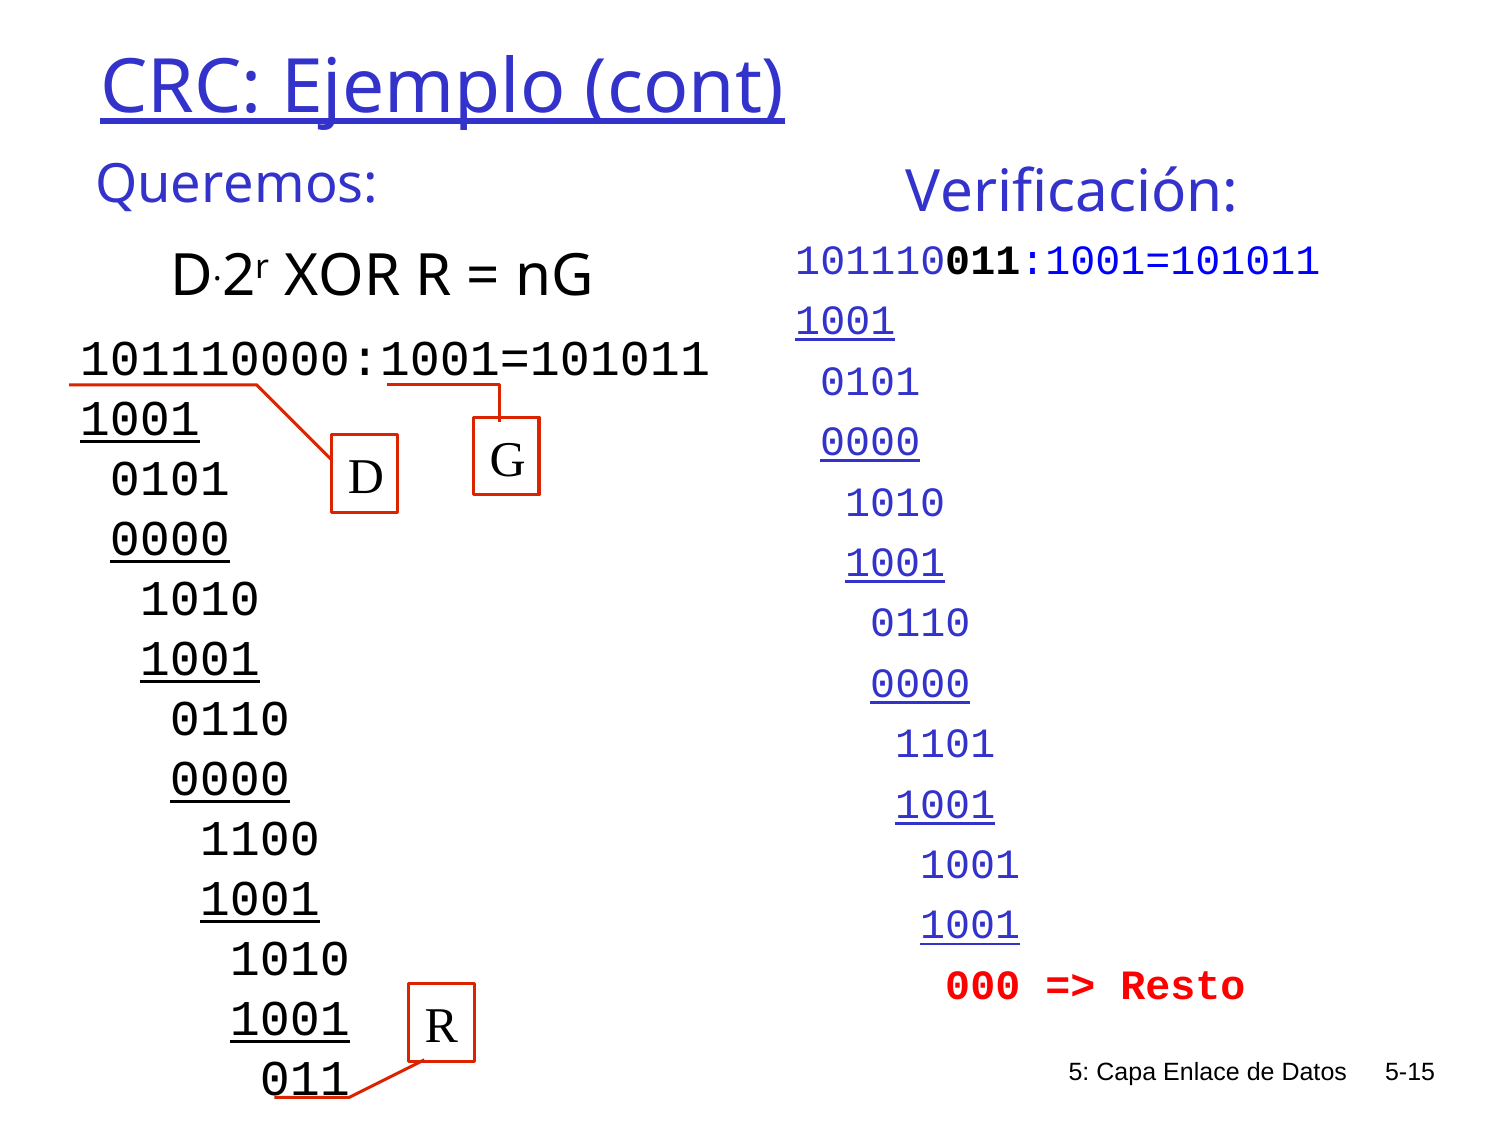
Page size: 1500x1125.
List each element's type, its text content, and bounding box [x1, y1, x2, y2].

text_box 101110000:1001=101011 1001 0101 0000 1010 1001 0110 0000 1100 1001 1010 1001 011 [64, 317, 740, 1113]
list Queremos: D.2r XOR R = nG [80, 137, 788, 670]
text_box G [473, 417, 539, 495]
text_box 101110011:1001=101011 1001 0101 0000 1010 1001 0110 0000 1101 1001 1001 1001 000 => Resto [761, 224, 1462, 1013]
text_box R [408, 983, 475, 1062]
text_box Verificación: [891, 145, 1462, 225]
title CRC: Ejemplo (cont) [85, 0, 1361, 178]
text_box D [331, 434, 398, 513]
